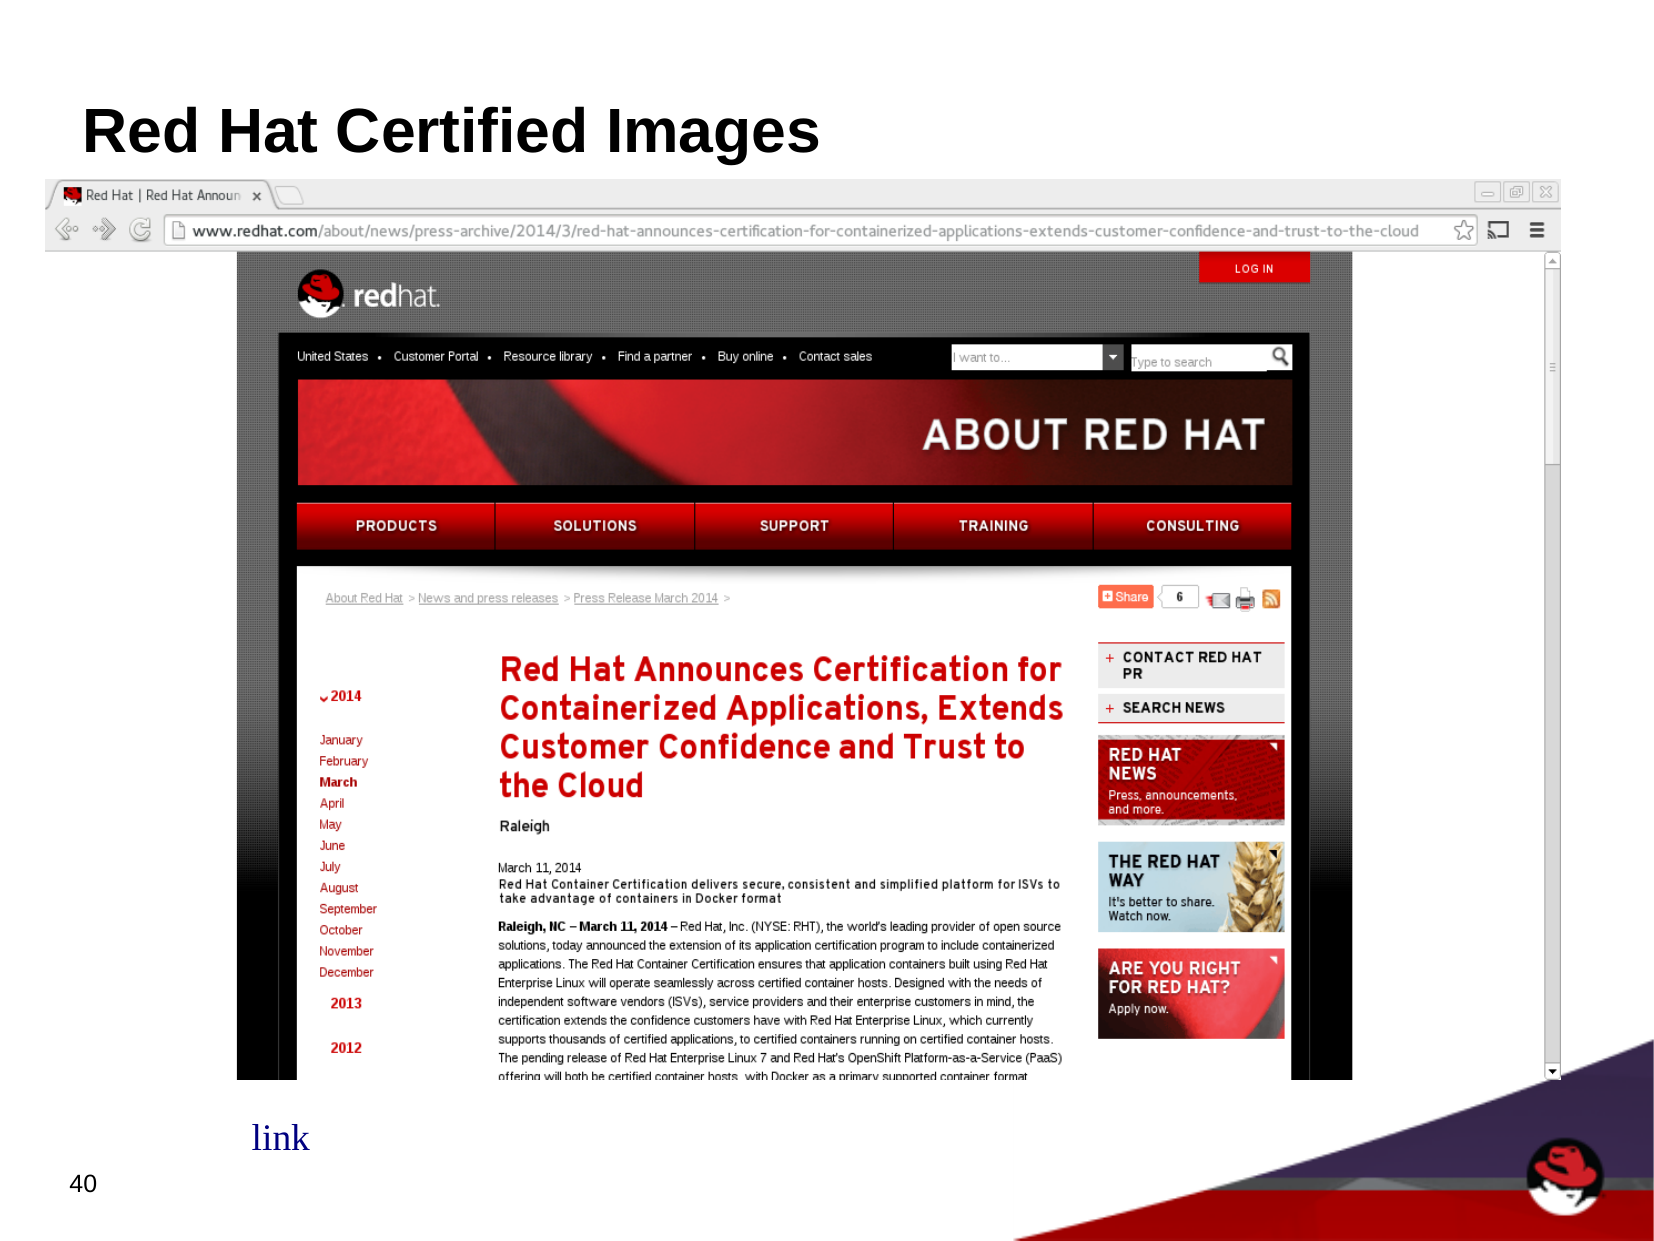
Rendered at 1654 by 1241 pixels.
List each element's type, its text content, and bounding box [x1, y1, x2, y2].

title Red Hat Certified Images [82, 37, 1571, 226]
picture [45, 179, 1654, 1241]
text_box link [236, 1110, 376, 1180]
